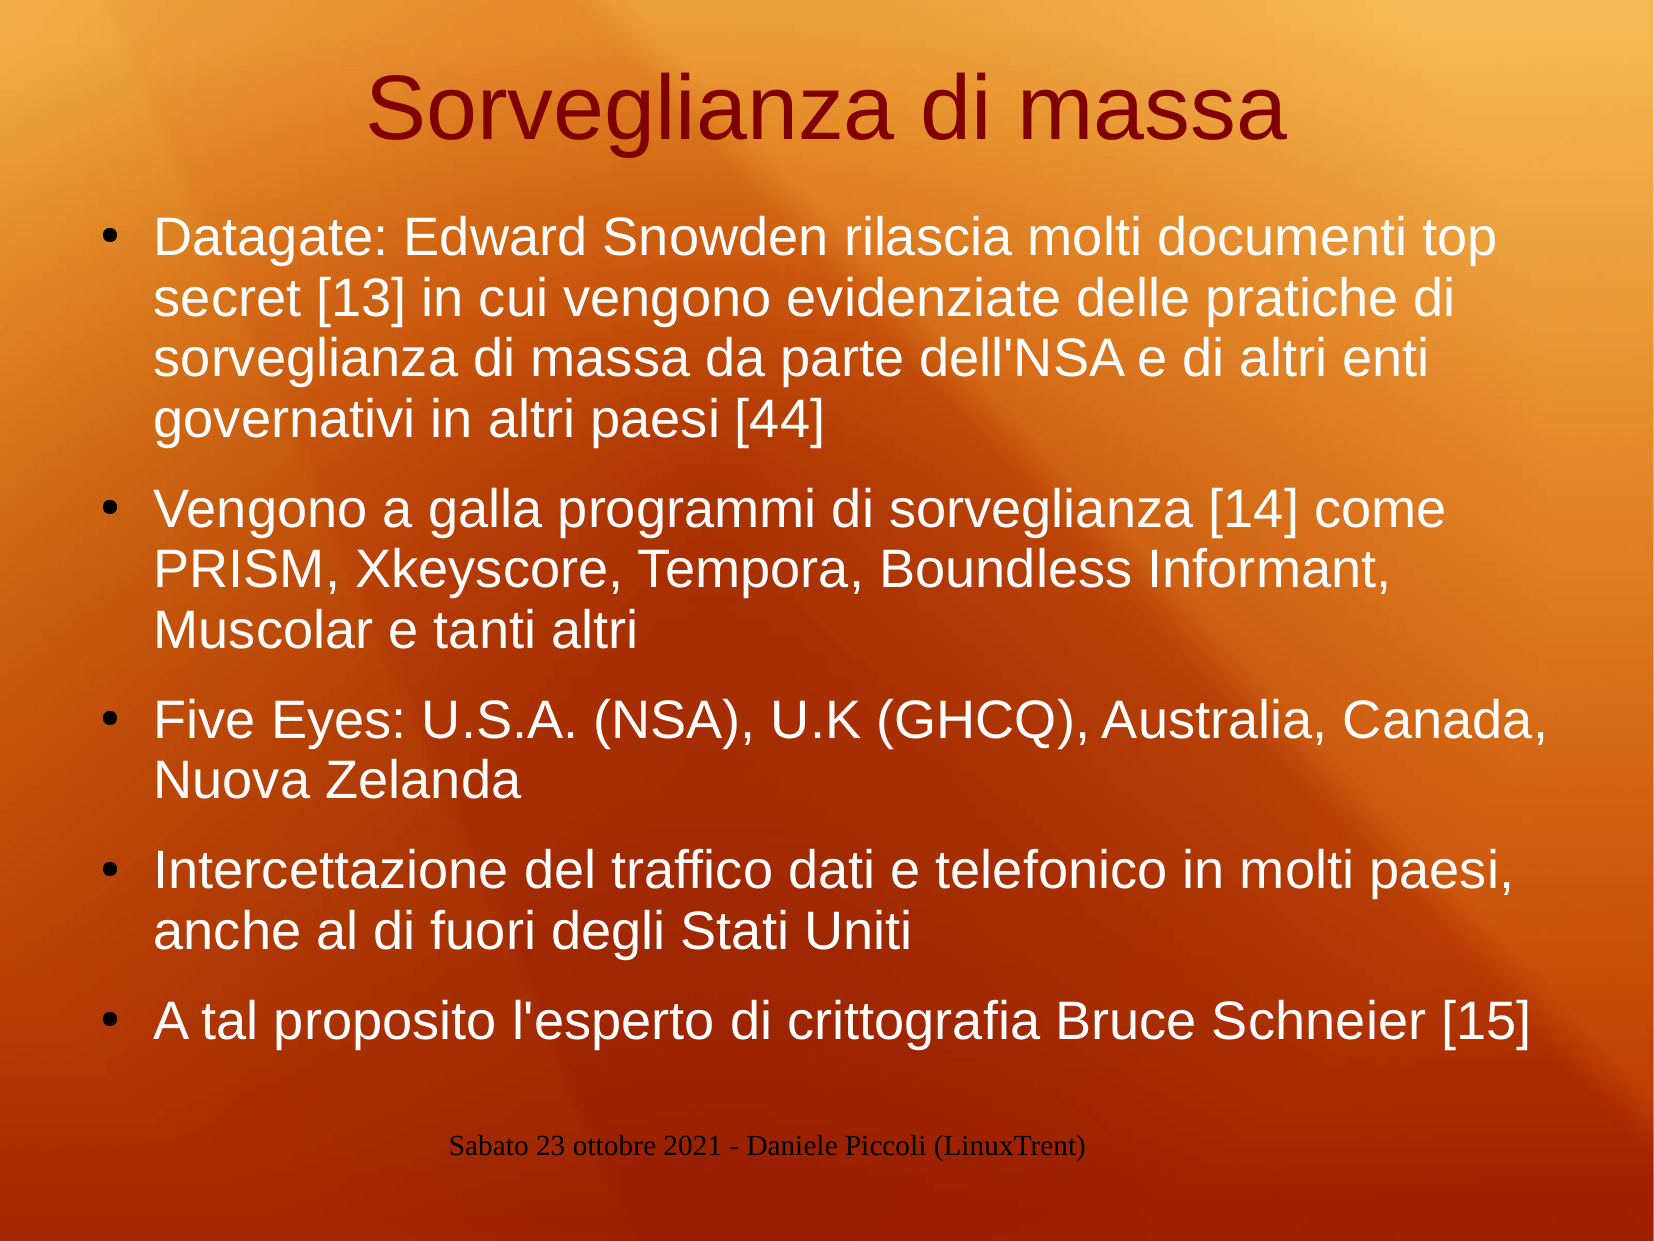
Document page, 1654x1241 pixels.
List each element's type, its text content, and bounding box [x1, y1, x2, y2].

list Datagate: Edward Snowden rilascia molti documenti top secret [13] in cui vengono evidenziate delle pratiche di sorveglianza di massa da parte dell'NSA e di altri enti governativi in altri paesi [44] Vengono a galla programmi di sorveglianza [14] come PRISM, Xkeyscore, Tempora, Boundless Informant, Muscolar e tanti altri Five Eyes: U.S.A. (NSA), U.K (GHCQ), Australia, Canada, Nuova Zelanda Intercettazione del traffico dati e telefonico in molti paesi, anche al di fuori degli Stati Uniti A tal proposito l'esperto di crittografia Bruce Schneier [15] [82, 206, 1571, 1052]
picture [0, 0, 1654, 1241]
title Sorveglianza di massa [82, 37, 1571, 178]
